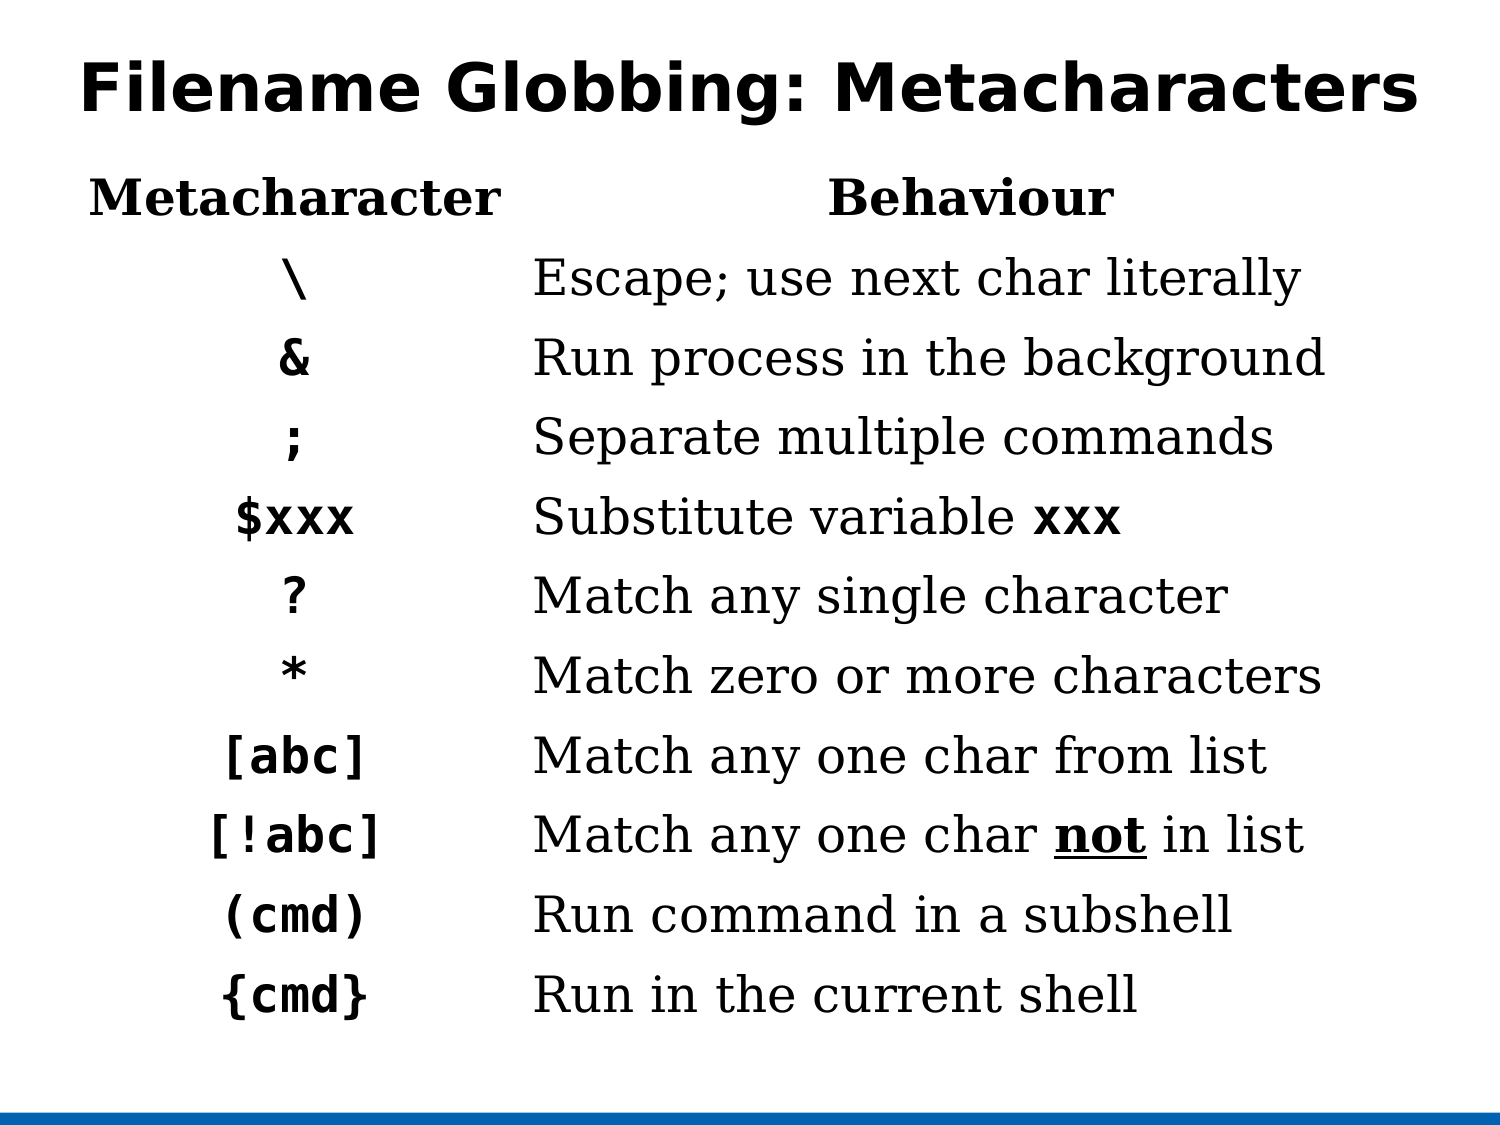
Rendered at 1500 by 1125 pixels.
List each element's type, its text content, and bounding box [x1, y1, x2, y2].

table_cell Match any one char from list [518, 715, 1405, 795]
table_cell $xxx [72, 476, 518, 556]
table_cell Separate multiple commands [518, 397, 1405, 476]
table_cell Match any one char not in list [518, 795, 1405, 875]
table_cell Match any single character [518, 556, 1405, 635]
table_cell [abc] [72, 715, 518, 795]
text_box Filename Globbing: Metacharacters [37, 37, 1463, 130]
table_cell \ [72, 237, 518, 317]
table_cell Match zero or more characters [518, 635, 1405, 715]
table_cell ? [72, 556, 518, 635]
table_cell * [72, 635, 518, 715]
table_cell Run command in a subshell [518, 875, 1405, 954]
table_cell [!abc] [72, 795, 518, 875]
table_cell Run process in the background [518, 317, 1405, 397]
table_cell Substitute variable xxx [518, 476, 1405, 556]
table_cell {cmd} [72, 954, 518, 1034]
table_cell Run in the current shell [518, 954, 1405, 1034]
table_cell & [72, 317, 518, 397]
table_header Behaviour [518, 157, 1405, 237]
table_cell (cmd) [72, 875, 518, 954]
table_cell ; [72, 397, 518, 476]
table_cell Escape; use next char literally [518, 237, 1405, 317]
table_header Metacharacter [72, 157, 518, 237]
